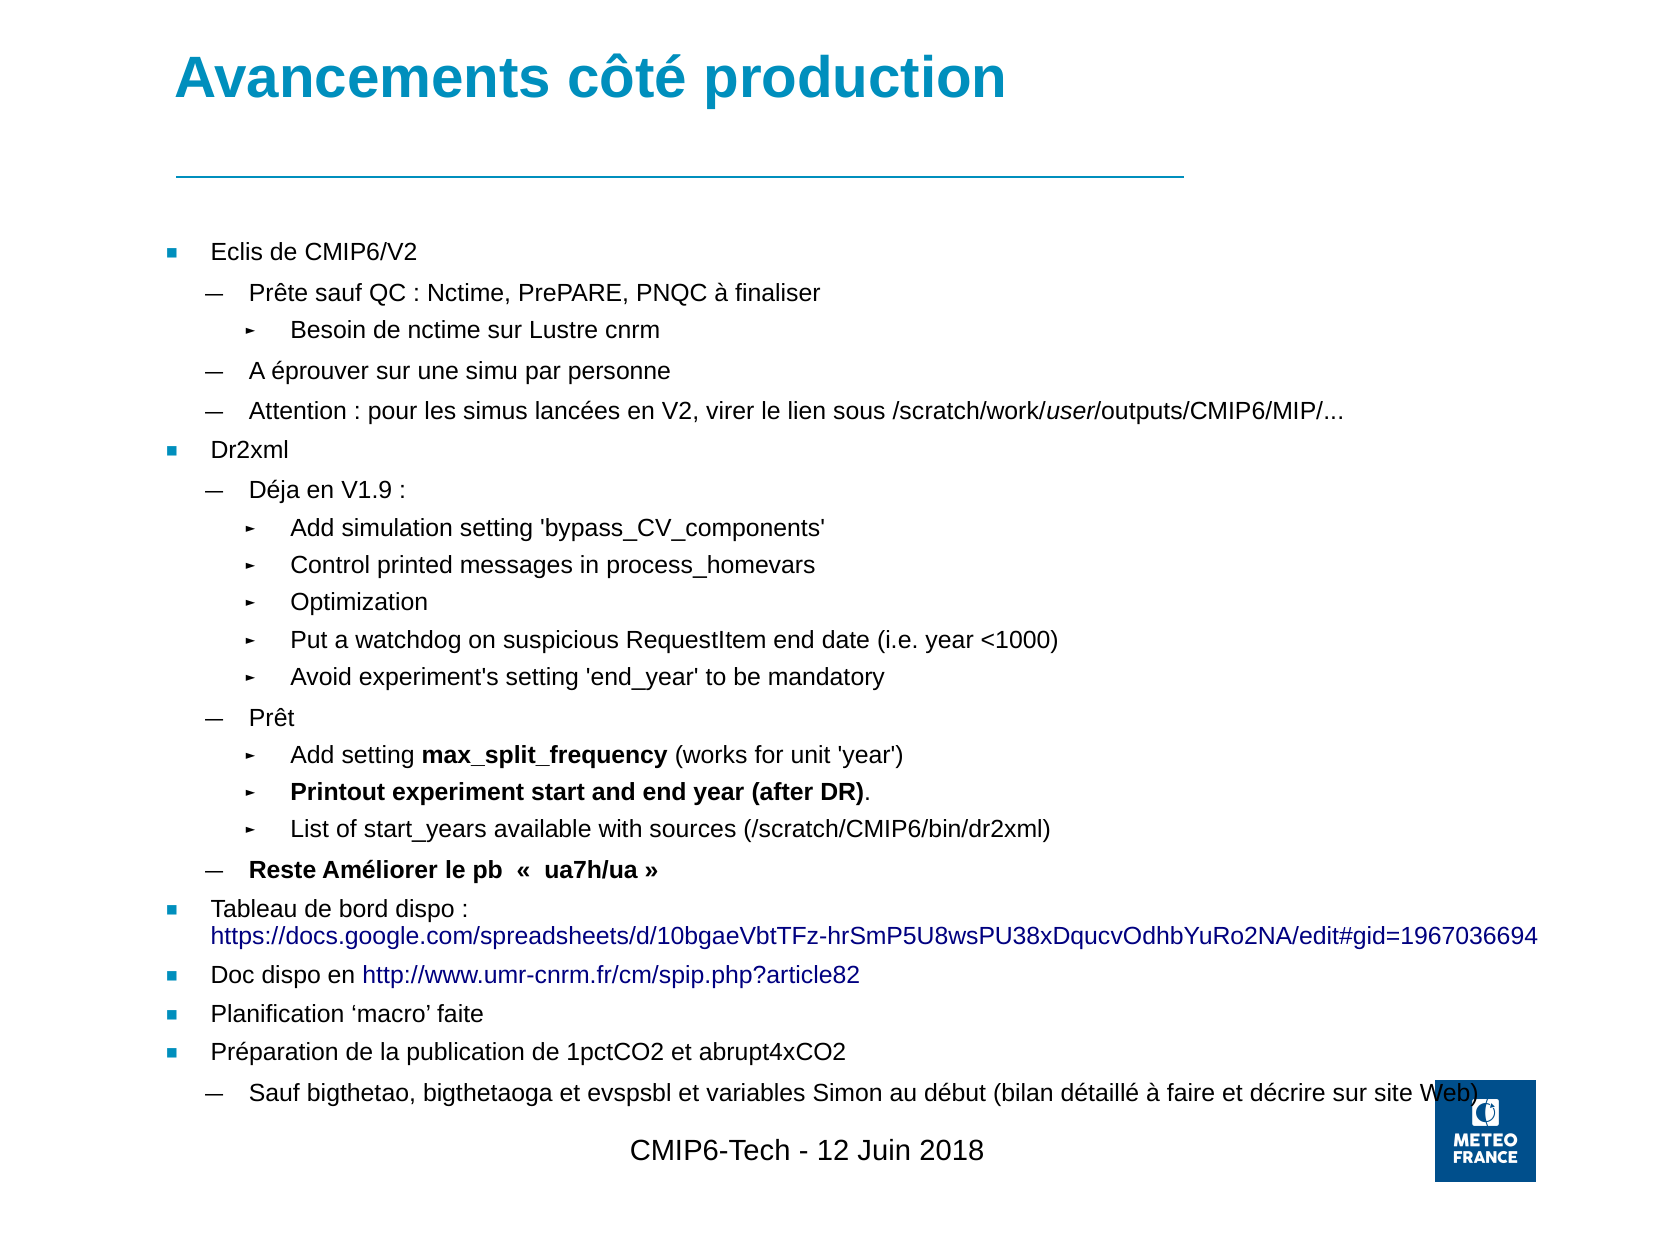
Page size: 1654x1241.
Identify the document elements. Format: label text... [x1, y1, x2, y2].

picture [1435, 1117, 1536, 1182]
list Eclis de CMIP6/V2 Prête sauf QC : Nctime, PrePARE, PNQC à finaliser Besoin de nctime sur Lustre cnrm A éprouver sur une simu par personne Attention : pour les simus lancées en V2, virer le lien sous /scratch/work/user/outputs/CMIP6/MIP/... Dr2xml Déja en V1.9 : Add simulation setting 'bypass_CV_components' Control printed messages in process_homevars Optimization Put a watchdog on suspicious RequestItem end date (i.e. year <1000) Avoid experiment's setting 'end_year' to be mandatory Prêt Add setting max_split_frequency (works for unit 'year') Printout experiment start and end year (after DR). List of start_years available with sources (/scratch/CMIP6/bin/dr2xml) Reste Améliorer le pb « ua7h/ua » Tableau de bord dispo : https://docs.google.com/spreadsheets/d/10bgaeVbtTFz-hrSmP5U8wsPU38xDqucvOdhbYuRo2NA/edit#gid=1967036694 Doc dispo en http://www.umr-cnrm.fr/cm/spip.php?article82 Planification ‘macro’ faite Préparation de la publication de 1pctCO2 et abrupt4xCO2 Sauf bigthetao, bigthetaoga et evspsbl et variables Simon au début (bilan détaillé à faire et décrire sur site Web) [156, 238, 1571, 1117]
title Avancements côté production [174, 0, 1654, 156]
